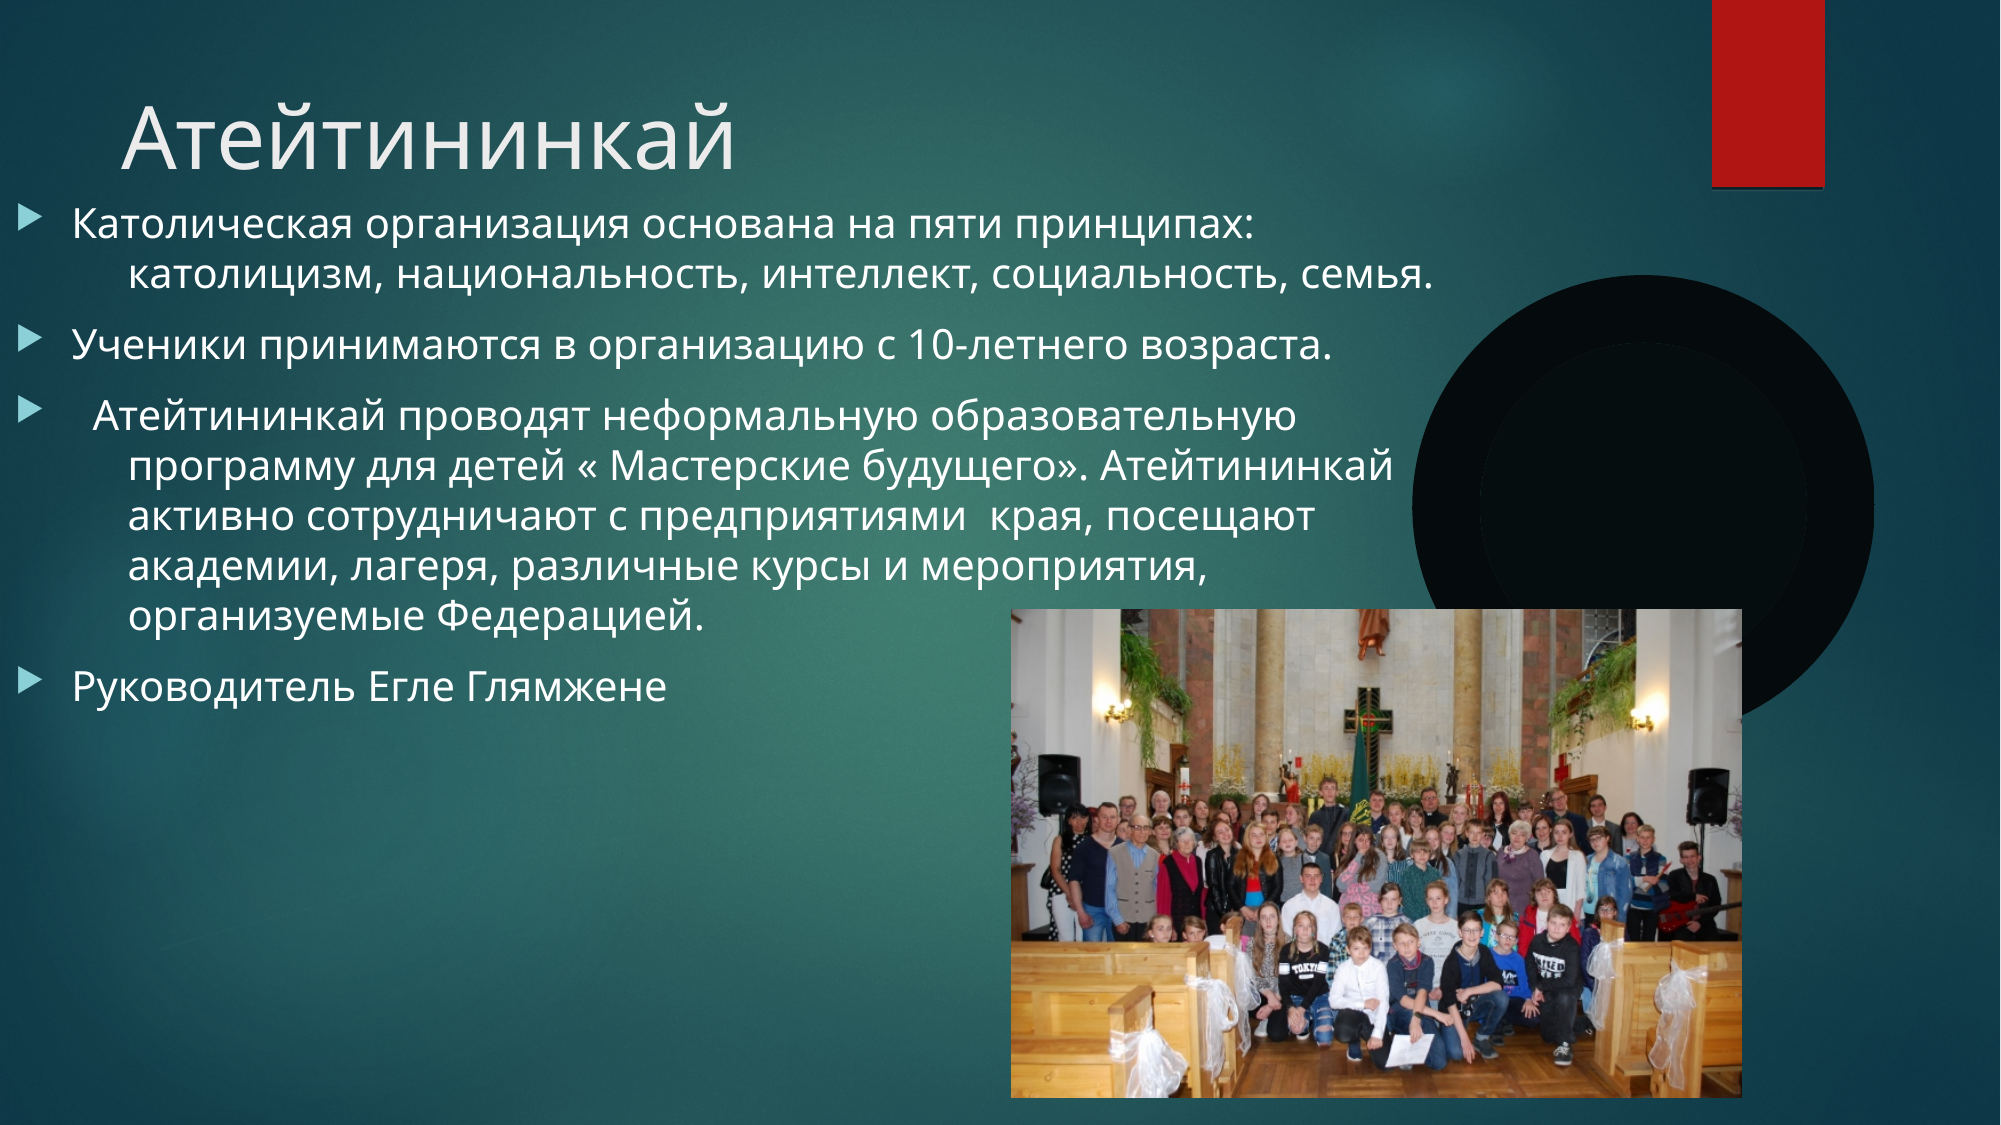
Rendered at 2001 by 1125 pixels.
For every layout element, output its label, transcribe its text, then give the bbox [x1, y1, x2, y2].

list Католическая организация основана на пяти принципах: католицизм, национальность, интеллект, социальность, семья. Ученики принимаются в организацию с 10-летнего возраста. Атейтининкай проводят неформальную образовательную программу для детей « Мастерские будущего». Атейтининкай активно сотрудничают с предприятиями края, посещают академии, лагеря, различные курсы и мероприятия, организуемые Федерацией. Руководитель Егле Глямжене [0, 189, 1468, 878]
title Атейтининкай [106, 74, 1649, 305]
picture [1011, 609, 1742, 1098]
